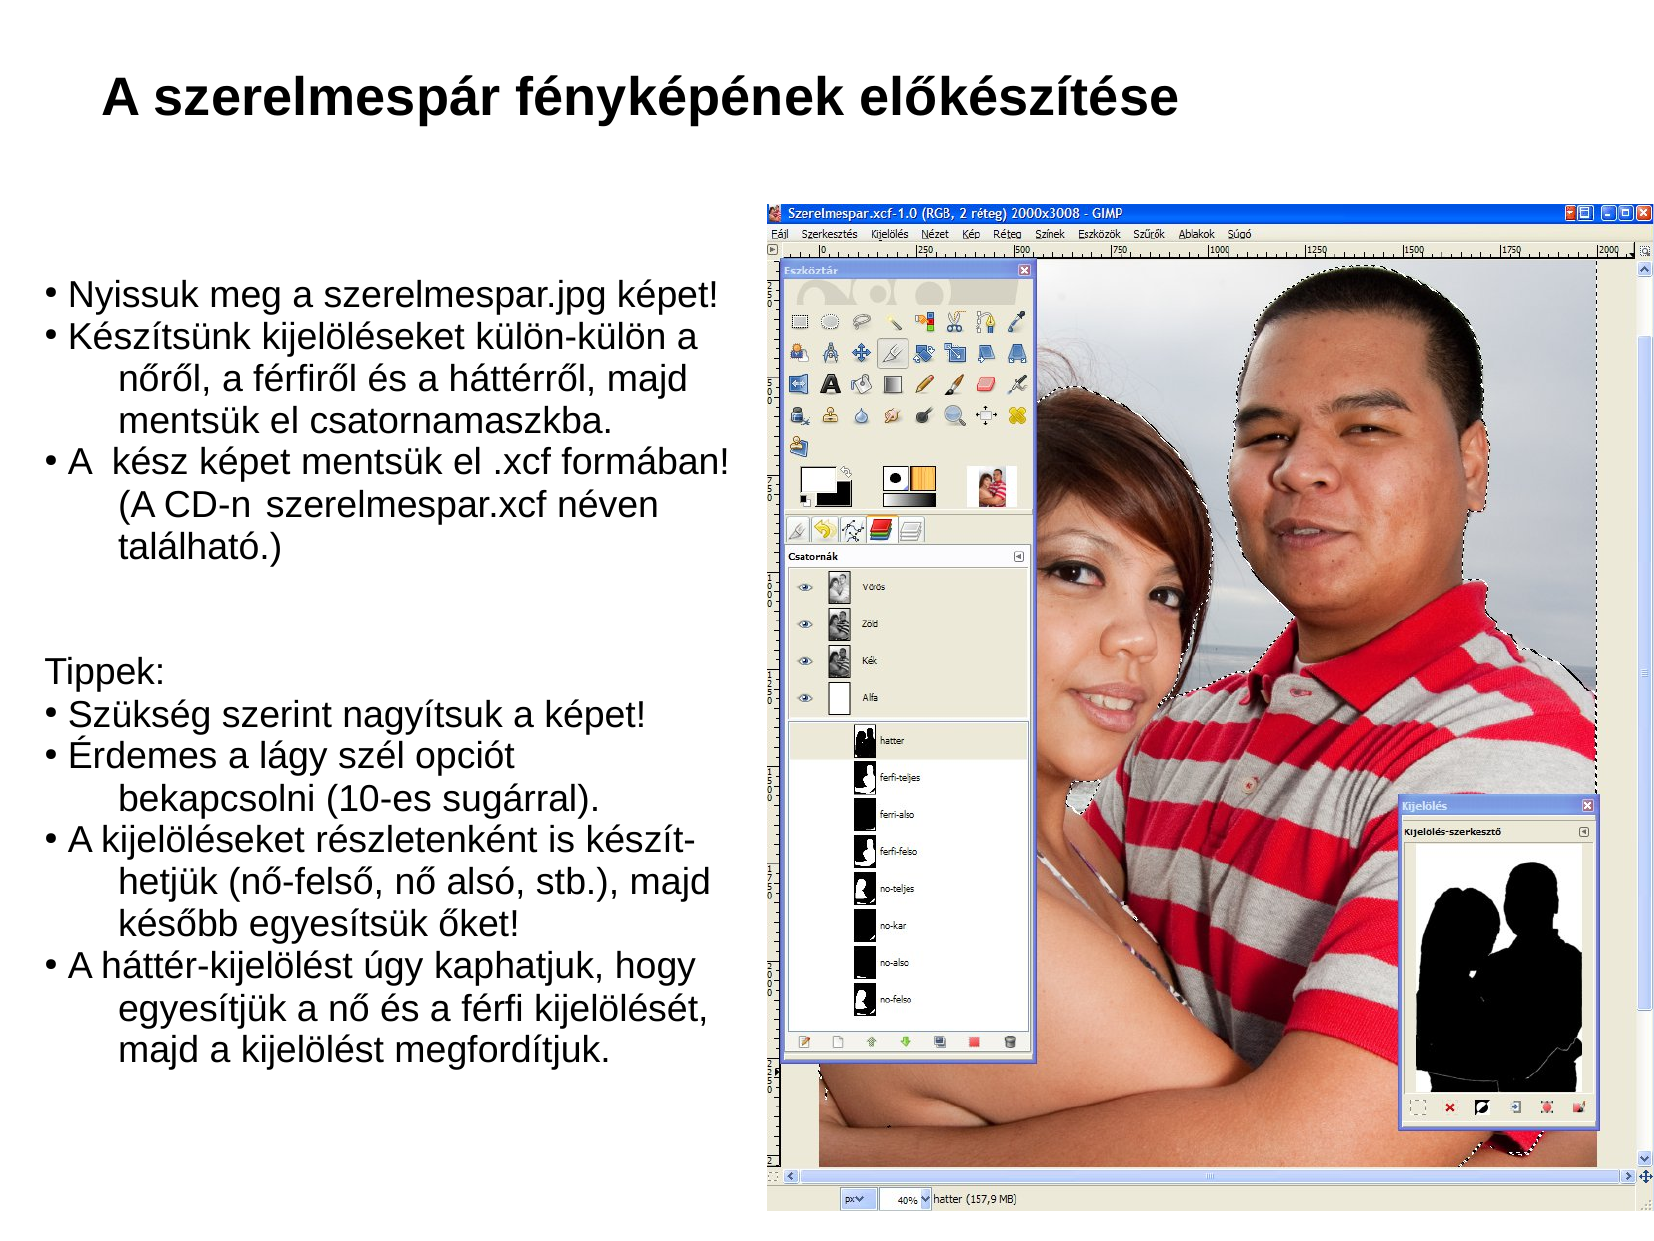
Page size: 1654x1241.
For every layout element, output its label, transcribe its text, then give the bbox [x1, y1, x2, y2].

picture [767, 204, 1654, 1211]
text_box Nyissuk meg a szerelmespar.jpg képet! Készítsünk kijelöléseket külön-külön a nőről, a férfiről és a háttérről, majd mentsük el csatornamaszkba. A kész képet mentsük el .xcf formában! (A CD-n szerelmespar.xcf néven található.) Tippek: Szükség szerint nagyítsuk a képet! Érdemes a lágy szél opciót bekapcsolni (10-es sugárral). A kijelöléseket részletenként is készít- hetjük (nő-felső, nő alsó, stb.), majd később egyesítsük őket! A háttér-kijelölést úgy kaphatjuk, hogy egyesítjük a nő és a férfi kijelölését, majd a kijelölést megfordítjuk. [29, 265, 743, 1080]
text_box A szerelmespár fényképének előkészítése [86, 59, 1196, 136]
